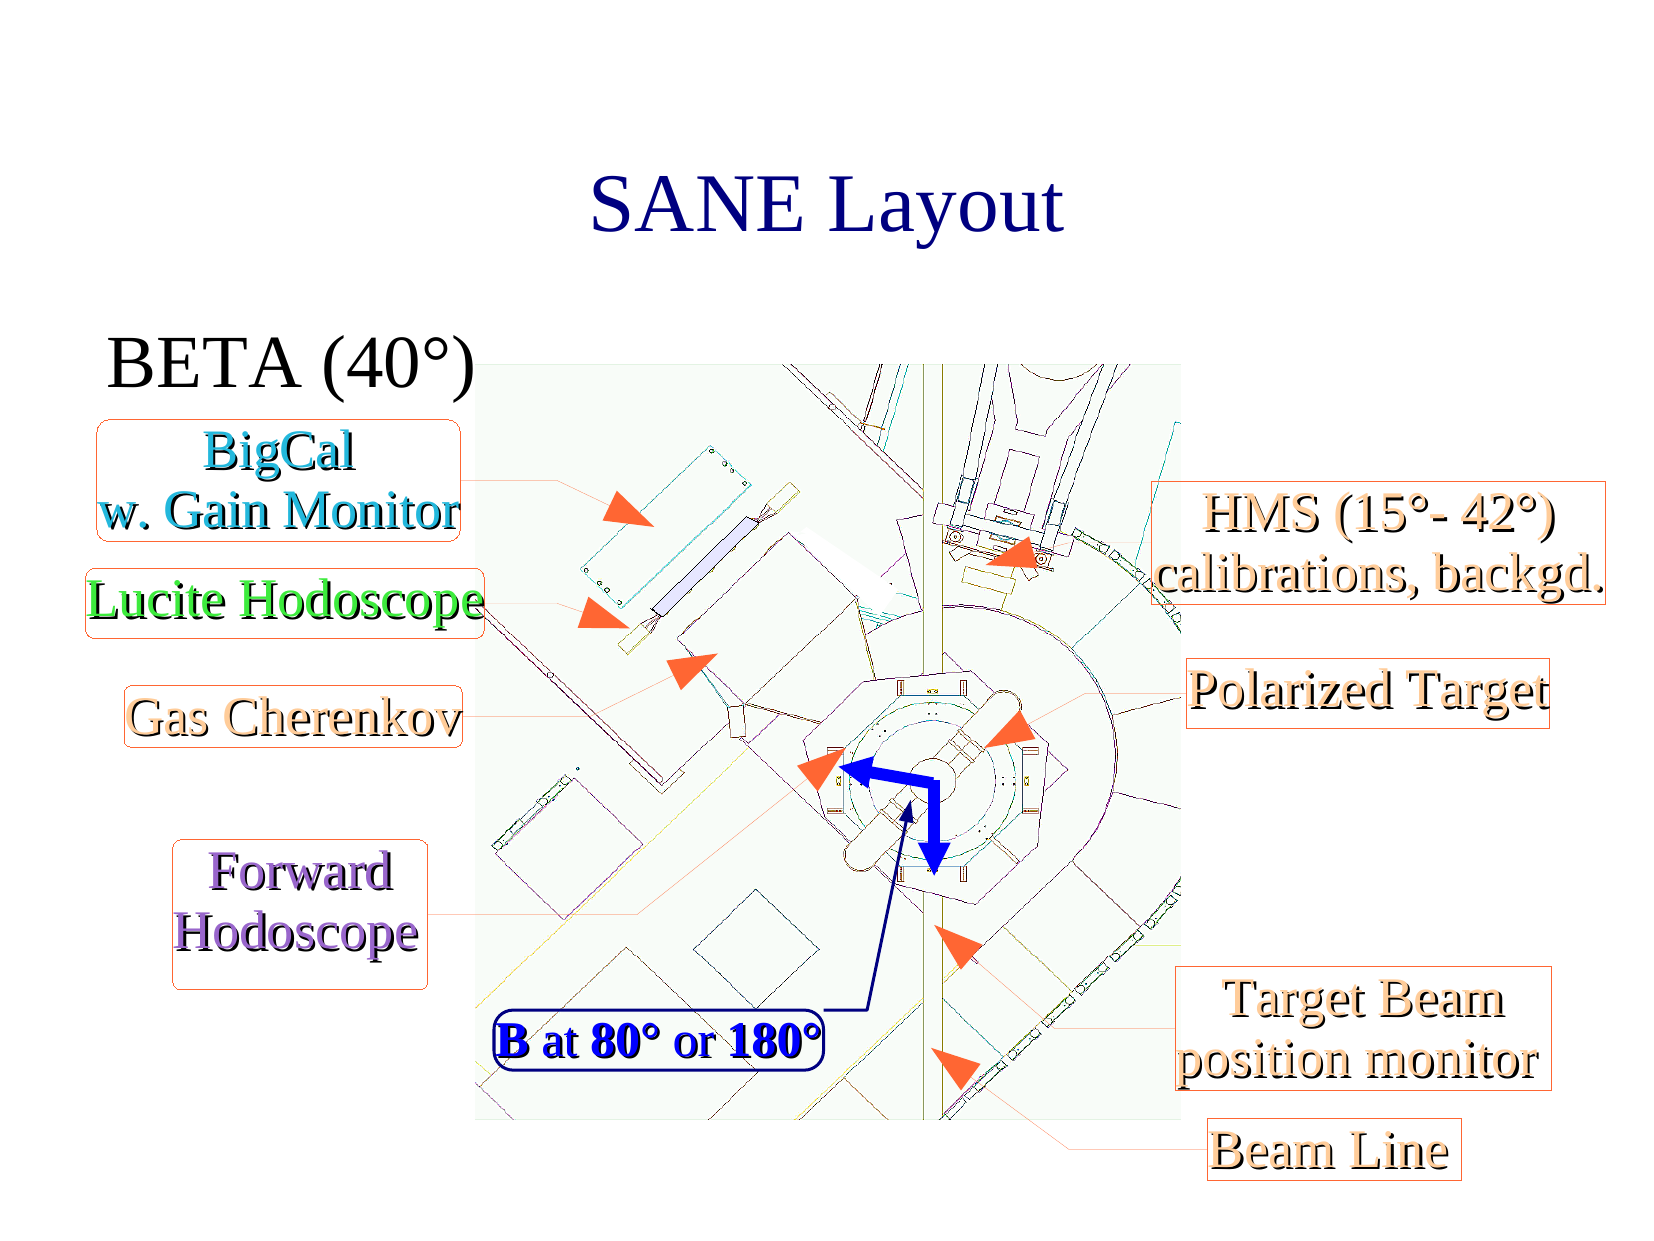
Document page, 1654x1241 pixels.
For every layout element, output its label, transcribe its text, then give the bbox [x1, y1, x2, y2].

text_box Lucite Hodoscope [85, 568, 485, 639]
text_box [789, 526, 899, 617]
text_box Forward Hodoscope [172, 839, 428, 990]
text_box B at 80° or 180° [493, 1010, 824, 1071]
text_box Gas Cherenkov [124, 685, 463, 748]
text_box Beam Line [1207, 1118, 1462, 1181]
text_box BigCal w. Gain Monitor [96, 419, 461, 542]
picture [475, 362, 1181, 1124]
text_box HMS (15°- 42°) calibrations, backgd. [1151, 481, 1606, 605]
text_box Target Beam position monitor [1175, 966, 1552, 1091]
text_box [650, 516, 759, 617]
title SANE Layout [173, 103, 1480, 303]
text_box BETA (40°) [106, 320, 477, 404]
text_box Polarized Target [1186, 658, 1550, 729]
